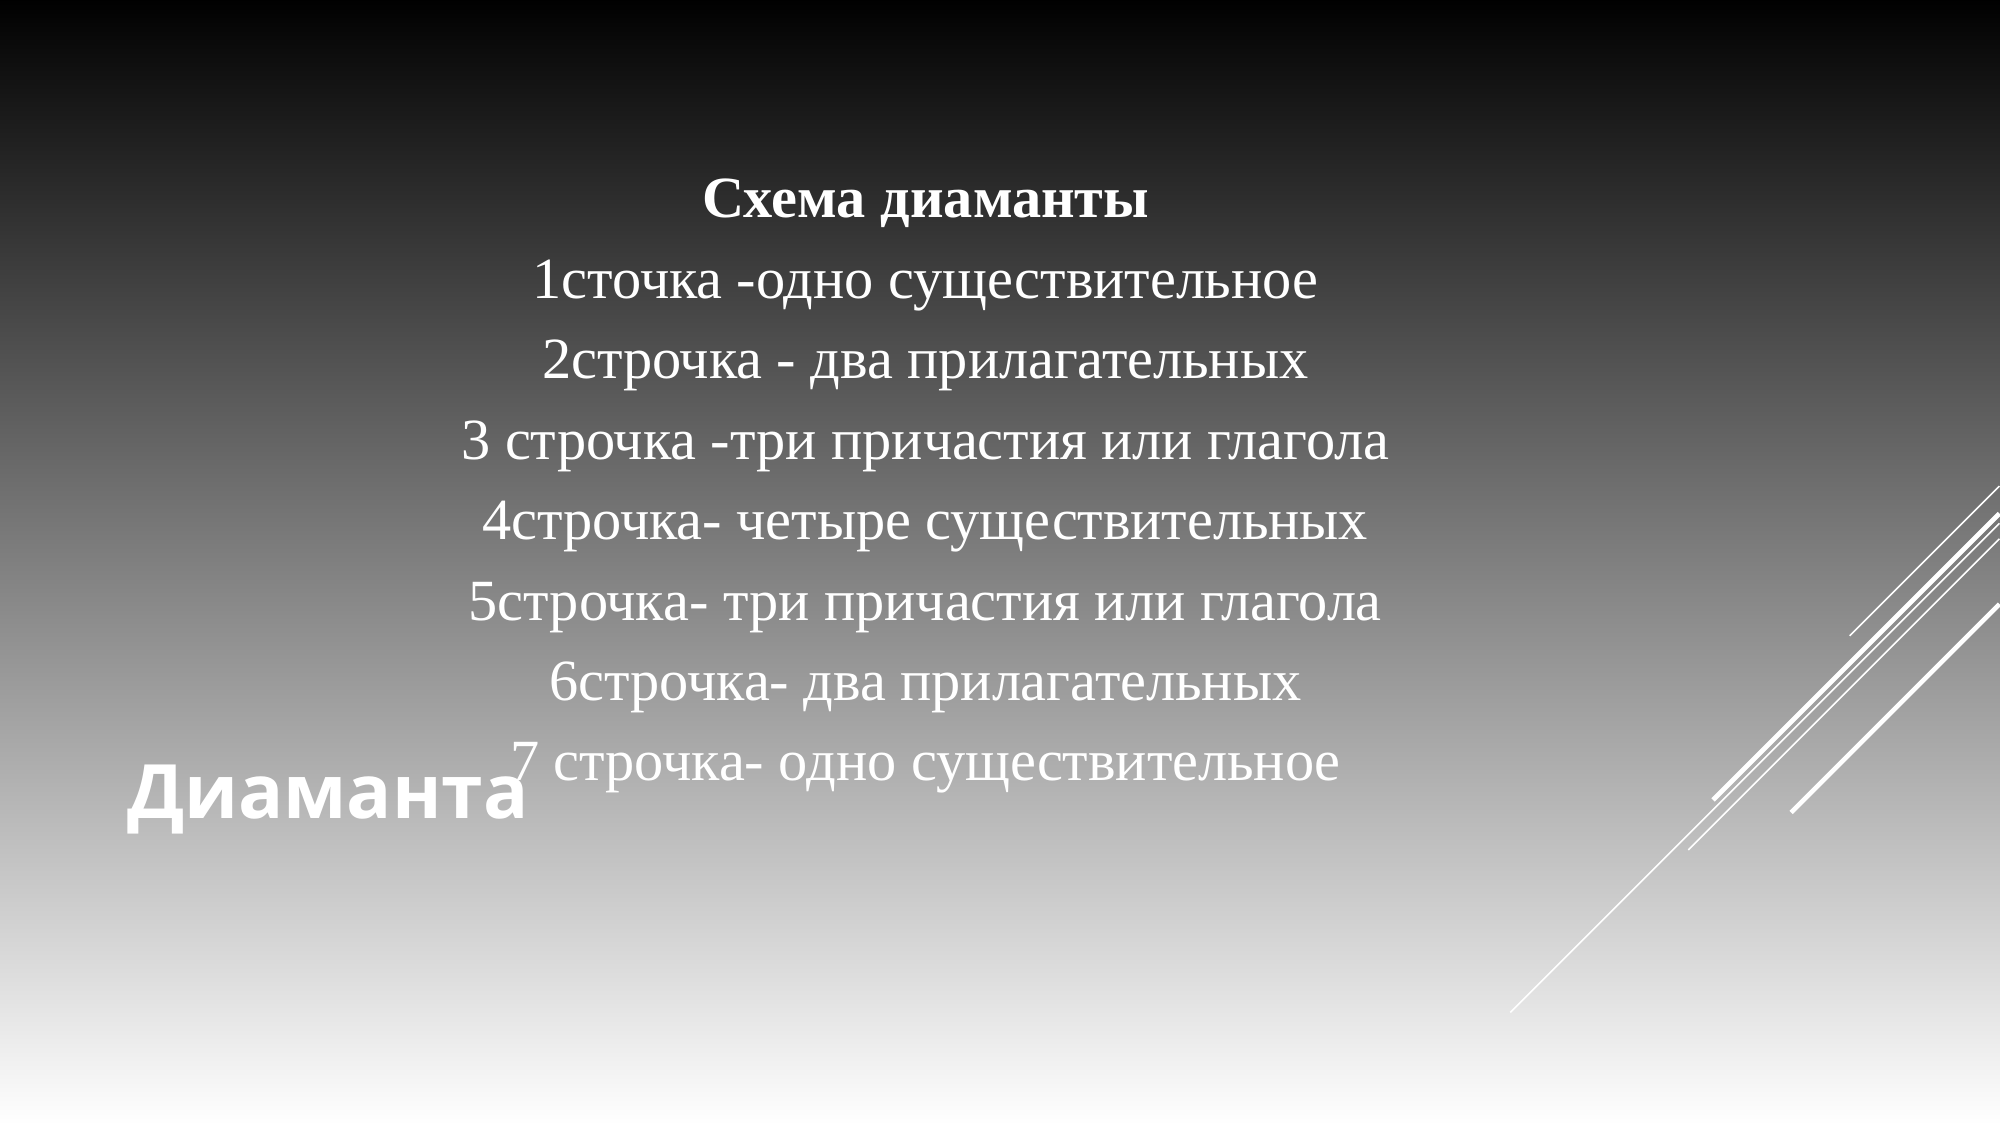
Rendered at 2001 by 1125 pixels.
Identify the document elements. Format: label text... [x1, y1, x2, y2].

title Диаманта [112, 736, 1513, 984]
text_box Схема диаманты 1сточка -одно существительное 2строчка - два прилагательных 3 строчка -три причастия или глагола 4строчка- четыре существительных 5строчка- три причастия или глагола 6строчка- два прилагательных 7 строчка- одно существительное [347, 141, 1504, 800]
